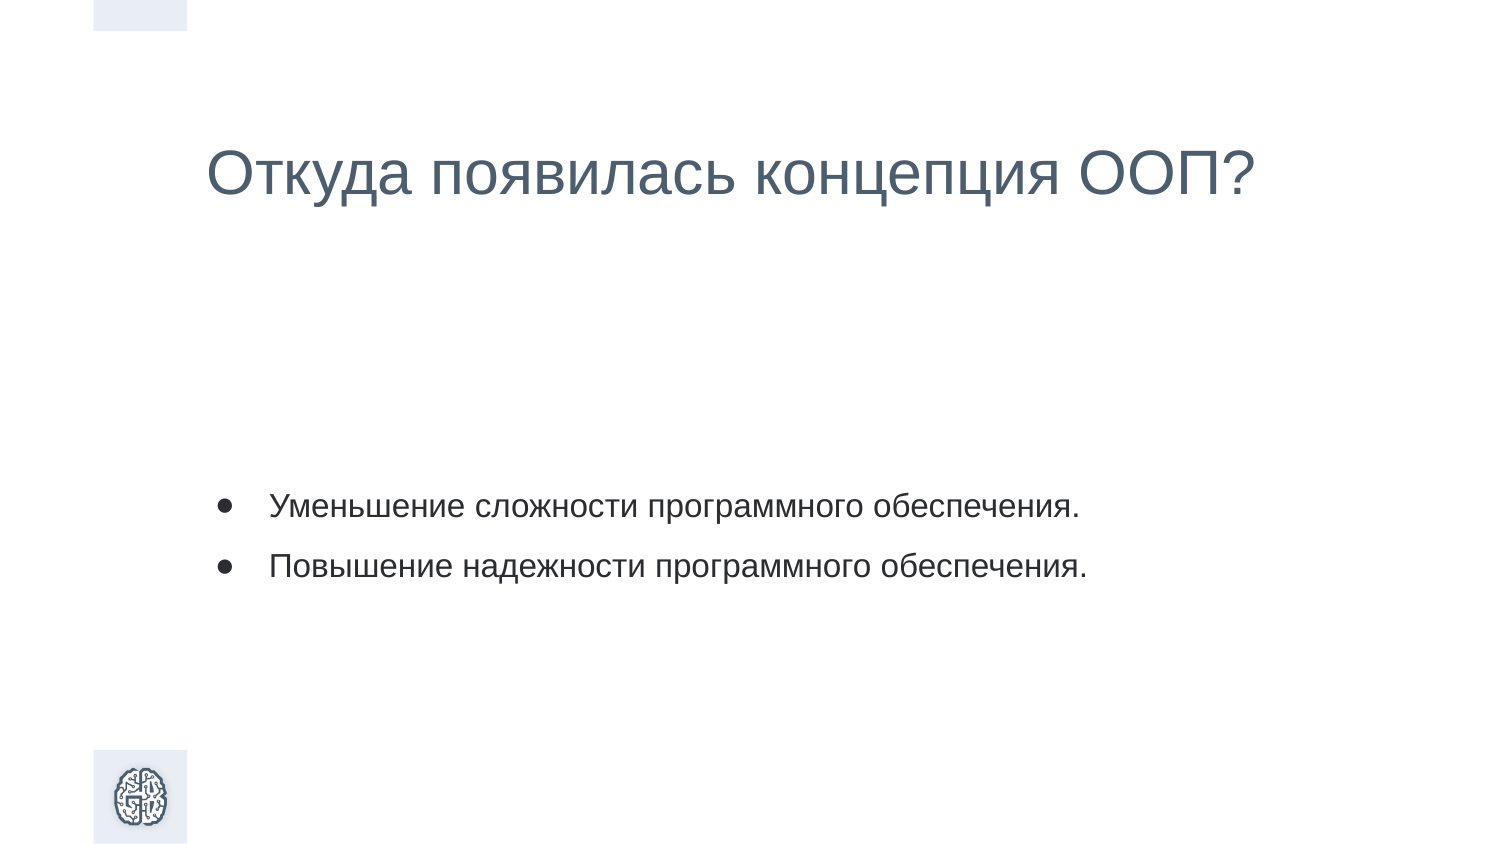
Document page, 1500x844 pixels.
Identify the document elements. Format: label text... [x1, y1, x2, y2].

picture [106, 760, 175, 834]
text_box Уменьшение сложности программного обеспечения. Повышение надежности программного обеспечения. [186, 400, 1311, 668]
title Откуда появилась концепция ООП? [186, 94, 1311, 244]
